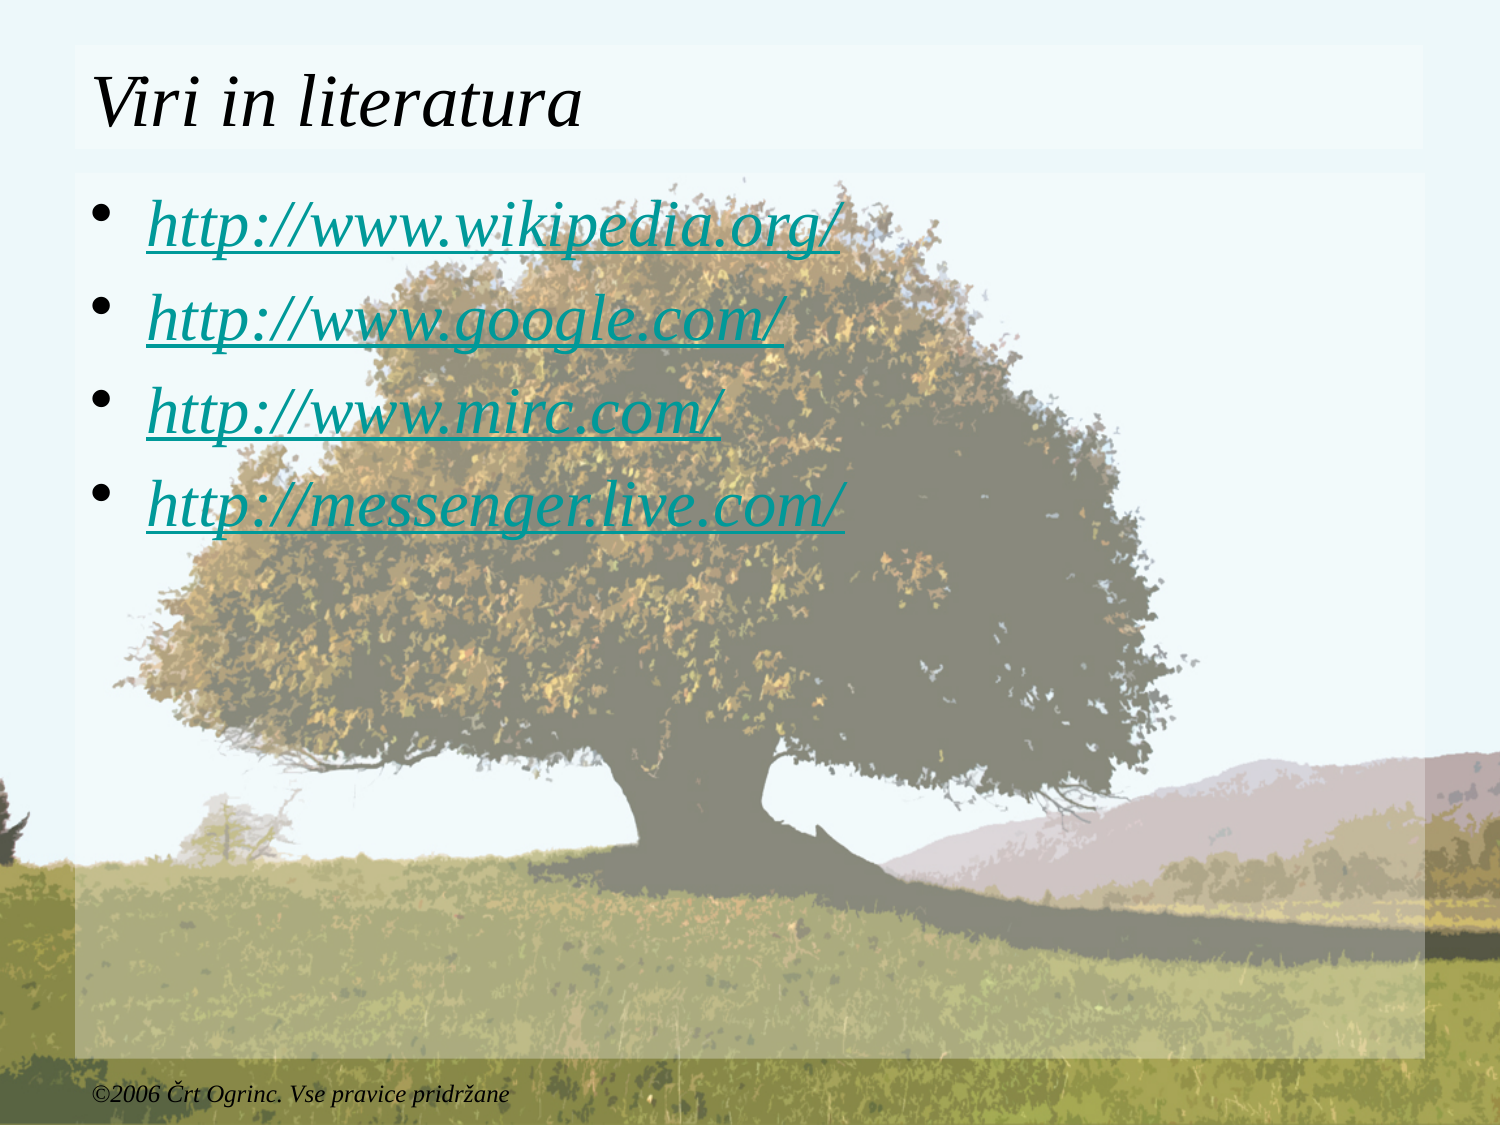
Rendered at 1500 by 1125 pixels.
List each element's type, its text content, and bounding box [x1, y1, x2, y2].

list http://www.wikipedia.org/ http://www.google.com/ http://www.mirc.com/ http://messenger.live.com/ [75, 172, 1425, 1059]
title Viri in literatura [75, 45, 1424, 149]
picture [0, 0, 1500, 1125]
